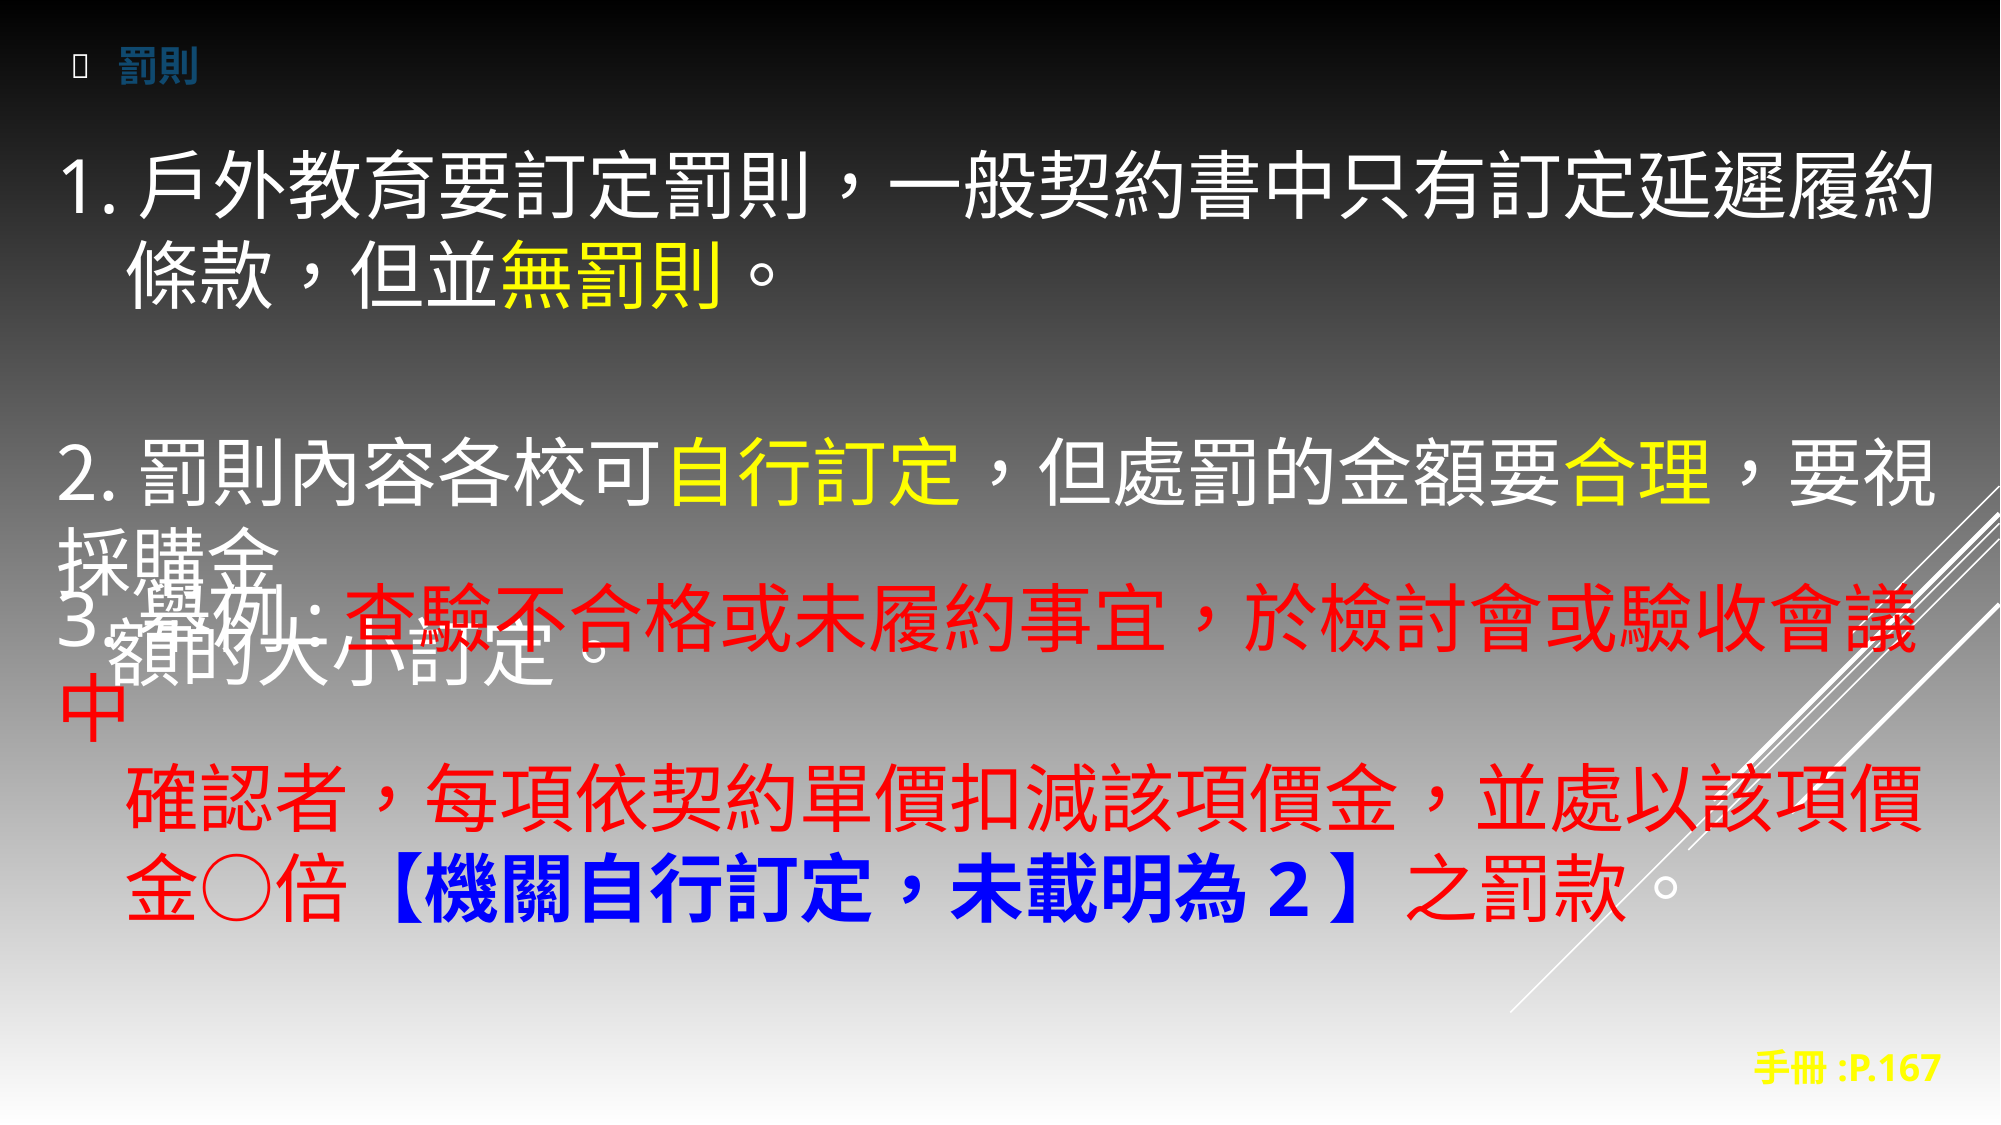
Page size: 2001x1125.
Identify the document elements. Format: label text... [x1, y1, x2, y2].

text_box 1.戶外教育要訂定罰則，一般契約書中只有訂定延遲履約 條款，但並無罰則。 [41, 131, 1969, 327]
list 罰則 [55, 32, 1456, 124]
text_box 手冊:P.167 [1738, 1036, 1997, 1097]
text_box 3.舉例:查驗不合格或未履約事宜，於檢討會或驗收會議中 確認者，每項依契約單價扣減該項價金，並處以該項價 金○倍【機關自行訂定，未載明為2】之罰款。 [41, 564, 1969, 940]
title 2.罰則內容各校可自行訂定，但處罰的金額要合理，要視採購金 額的大小訂定。 [41, 328, 1955, 564]
